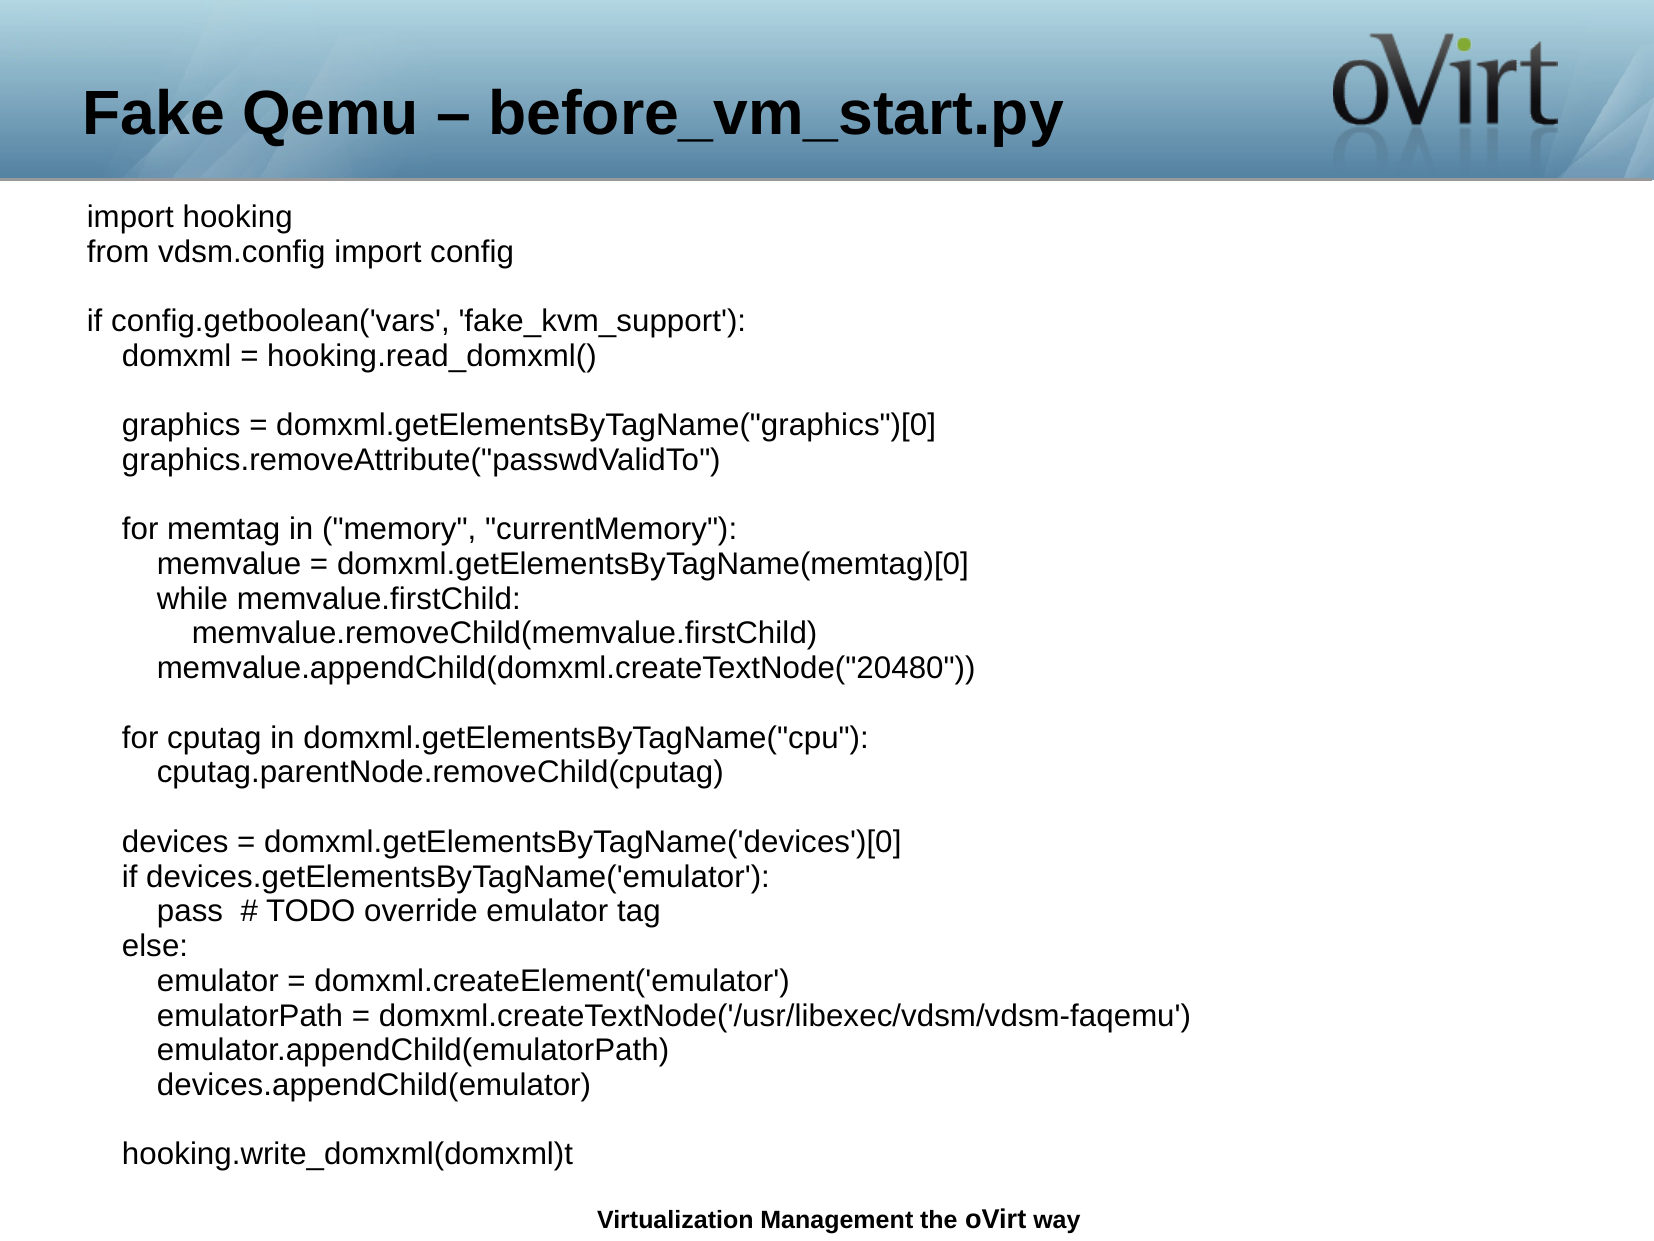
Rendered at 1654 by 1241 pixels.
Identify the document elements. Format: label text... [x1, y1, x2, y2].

title Fake Qemu – before_vm_start.py [82, 37, 1303, 191]
text_box import hooking from vdsm.config import config if config.getboolean('vars', 'fake_kvm_support'): domxml = hooking.read_domxml() graphics = domxml.getElementsByTagName("graphics")[0] graphics.removeAttribute("passwdValidTo") for memtag in ("memory", "currentMemory"): memvalue = domxml.getElementsByTagName(memtag)[0] while memvalue.firstChild: memvalue.removeChild(memvalue.firstChild) memvalue.appendChild(domxml.createTextNode("20480")) for cputag in domxml.getElementsByTagName("cpu"): cputag.parentNode.removeChild(cputag) devices = domxml.getElementsByTagName('devices')[0] if devices.getElementsByTagName('emulator'): pass # TODO override emulator tag else: emulator = domxml.createElement('emulator') emulatorPath = domxml.createTextNode('/usr/libexec/vdsm/vdsm-faqemu') emulator.appendChild(emulatorPath) devices.appendChild(emulator) hooking.write_domxml(domxml)t [72, 191, 1425, 1206]
picture [1333, 25, 1558, 175]
